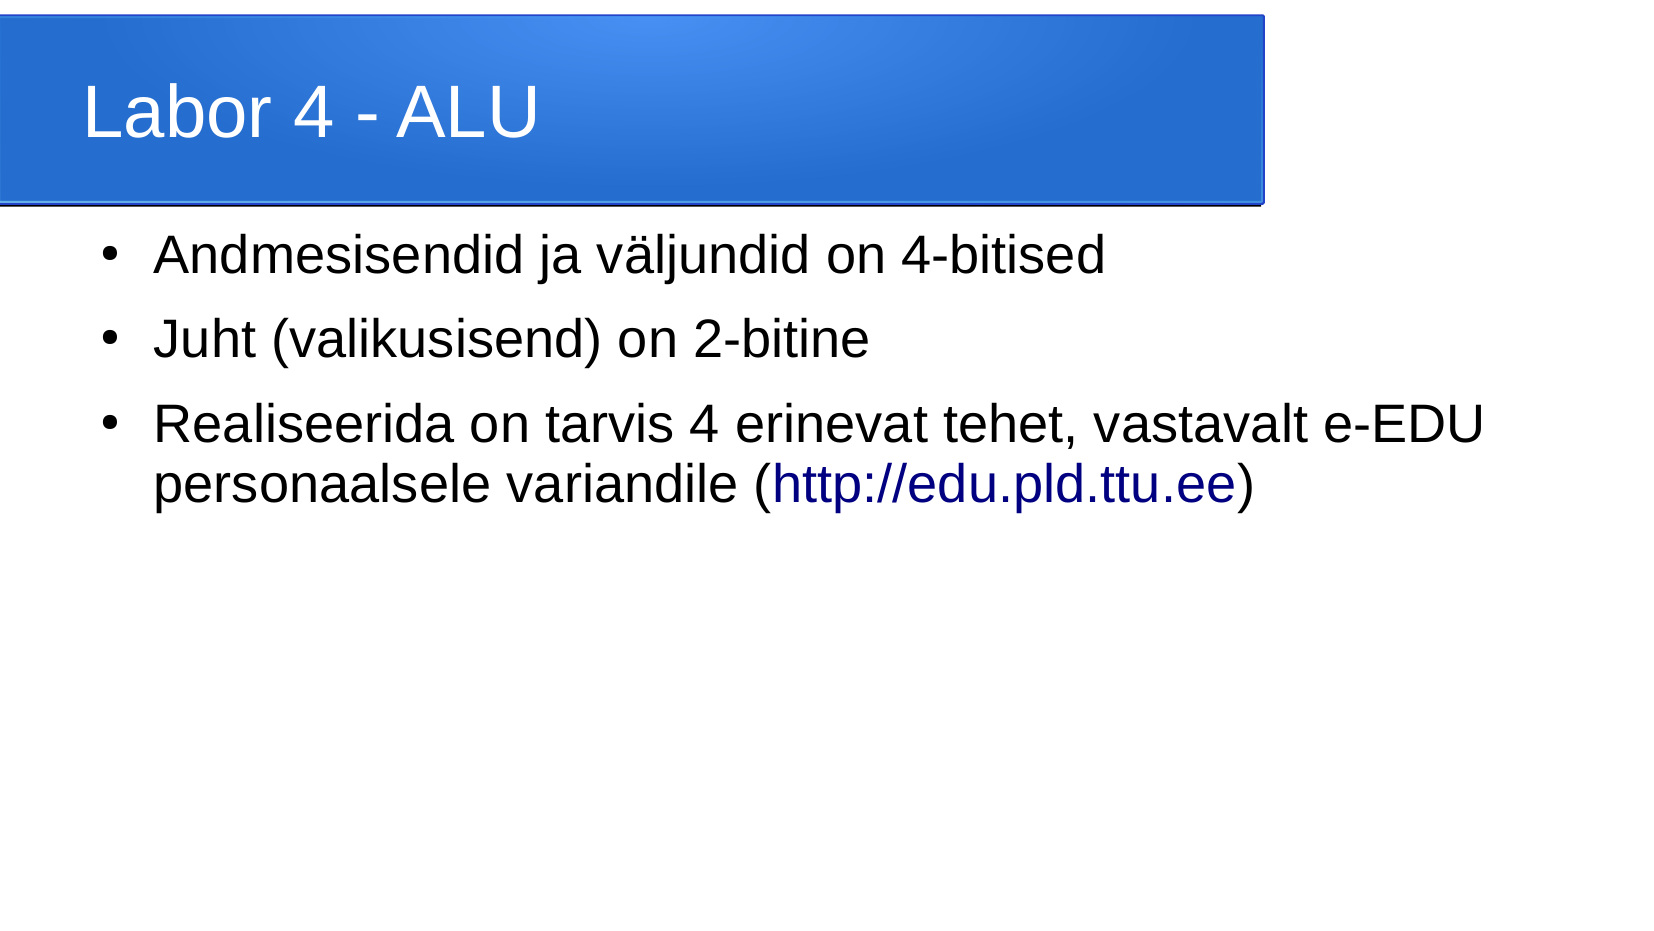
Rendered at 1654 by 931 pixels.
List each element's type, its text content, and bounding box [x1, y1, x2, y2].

list Andmesisendid ja väljundid on 4-bitised Juht (valikusisend) on 2-bitine Realiseerida on tarvis 4 erinevat tehet, vastavalt e-EDU personaalsele variandile (http://edu.pld.ttu.ee) [82, 224, 1571, 764]
title Labor 4 - ALU [82, 35, 1235, 189]
